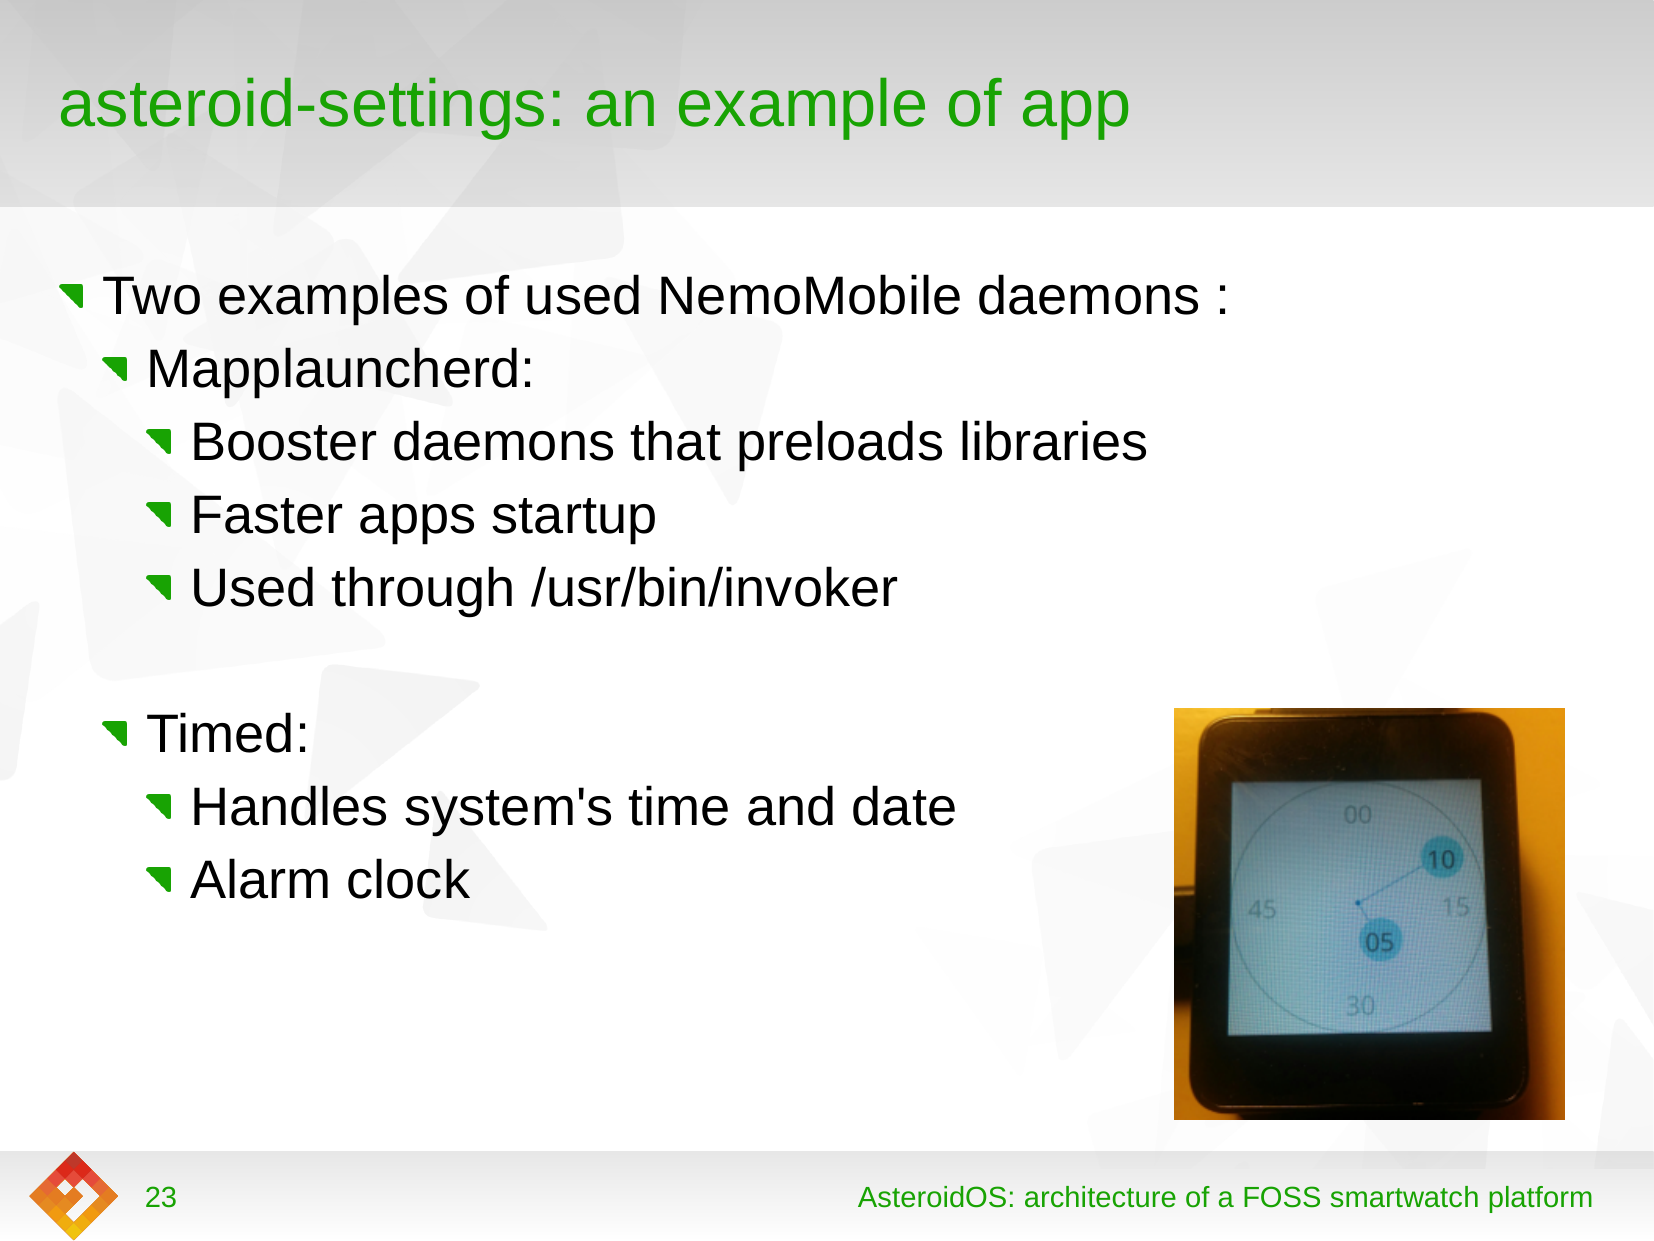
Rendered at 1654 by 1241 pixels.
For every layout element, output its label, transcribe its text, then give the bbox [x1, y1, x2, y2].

list Two examples of used NemoMobile daemons : Mapplauncherd: Booster daemons that preloads libraries Faster apps startup Used through /usr/bin/invoker Timed: Handles system's time and date Alarm clock [59, 265, 1595, 1056]
picture [0, 0, 783, 931]
title asteroid-settings: an example of app [59, 29, 1595, 178]
picture [915, 548, 1654, 1169]
